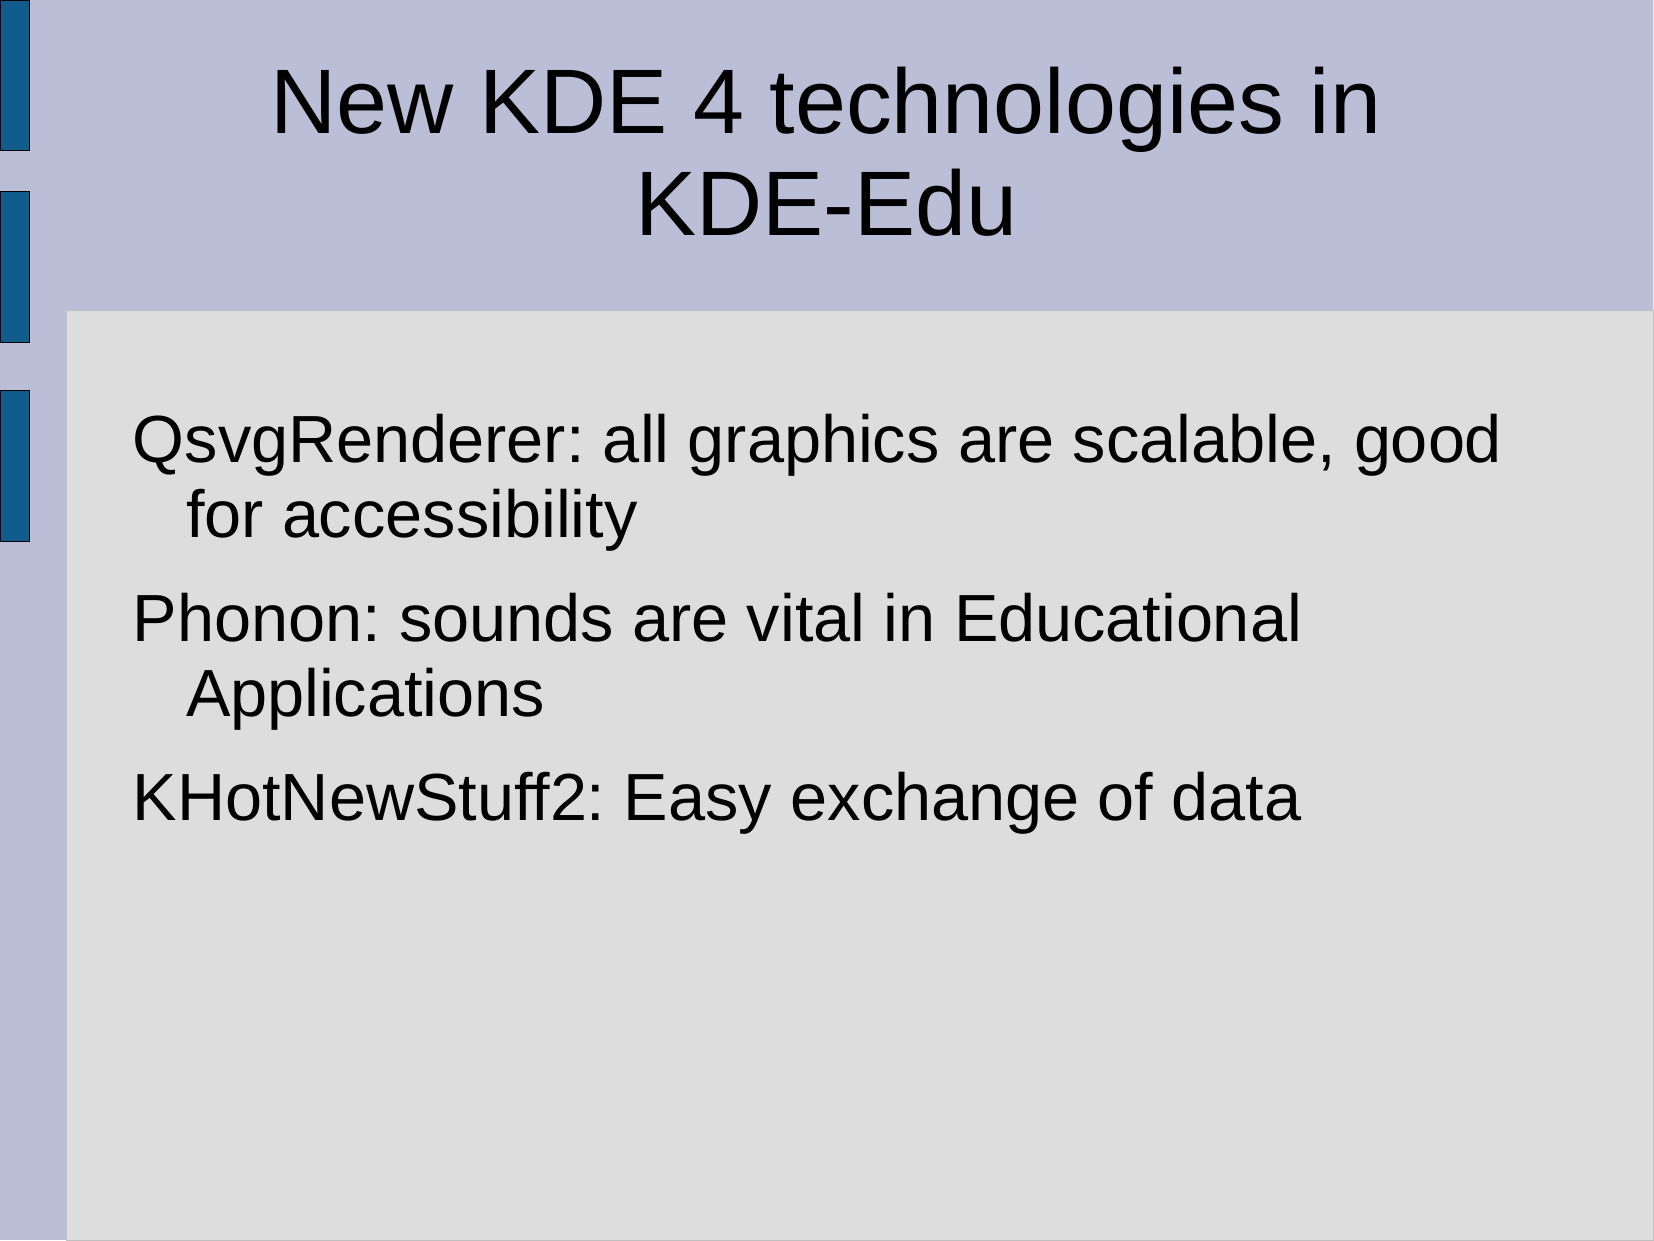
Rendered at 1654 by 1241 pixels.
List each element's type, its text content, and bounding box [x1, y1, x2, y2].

text_box QsvgRenderer: all graphics are scalable, good for accessibility Phonon: sounds are vital in Educational Applications KHotNewStuff2: Easy exchange of data [82, 290, 1571, 843]
text_box New KDE 4 technologies in KDE-Edu [82, 42, 1571, 263]
